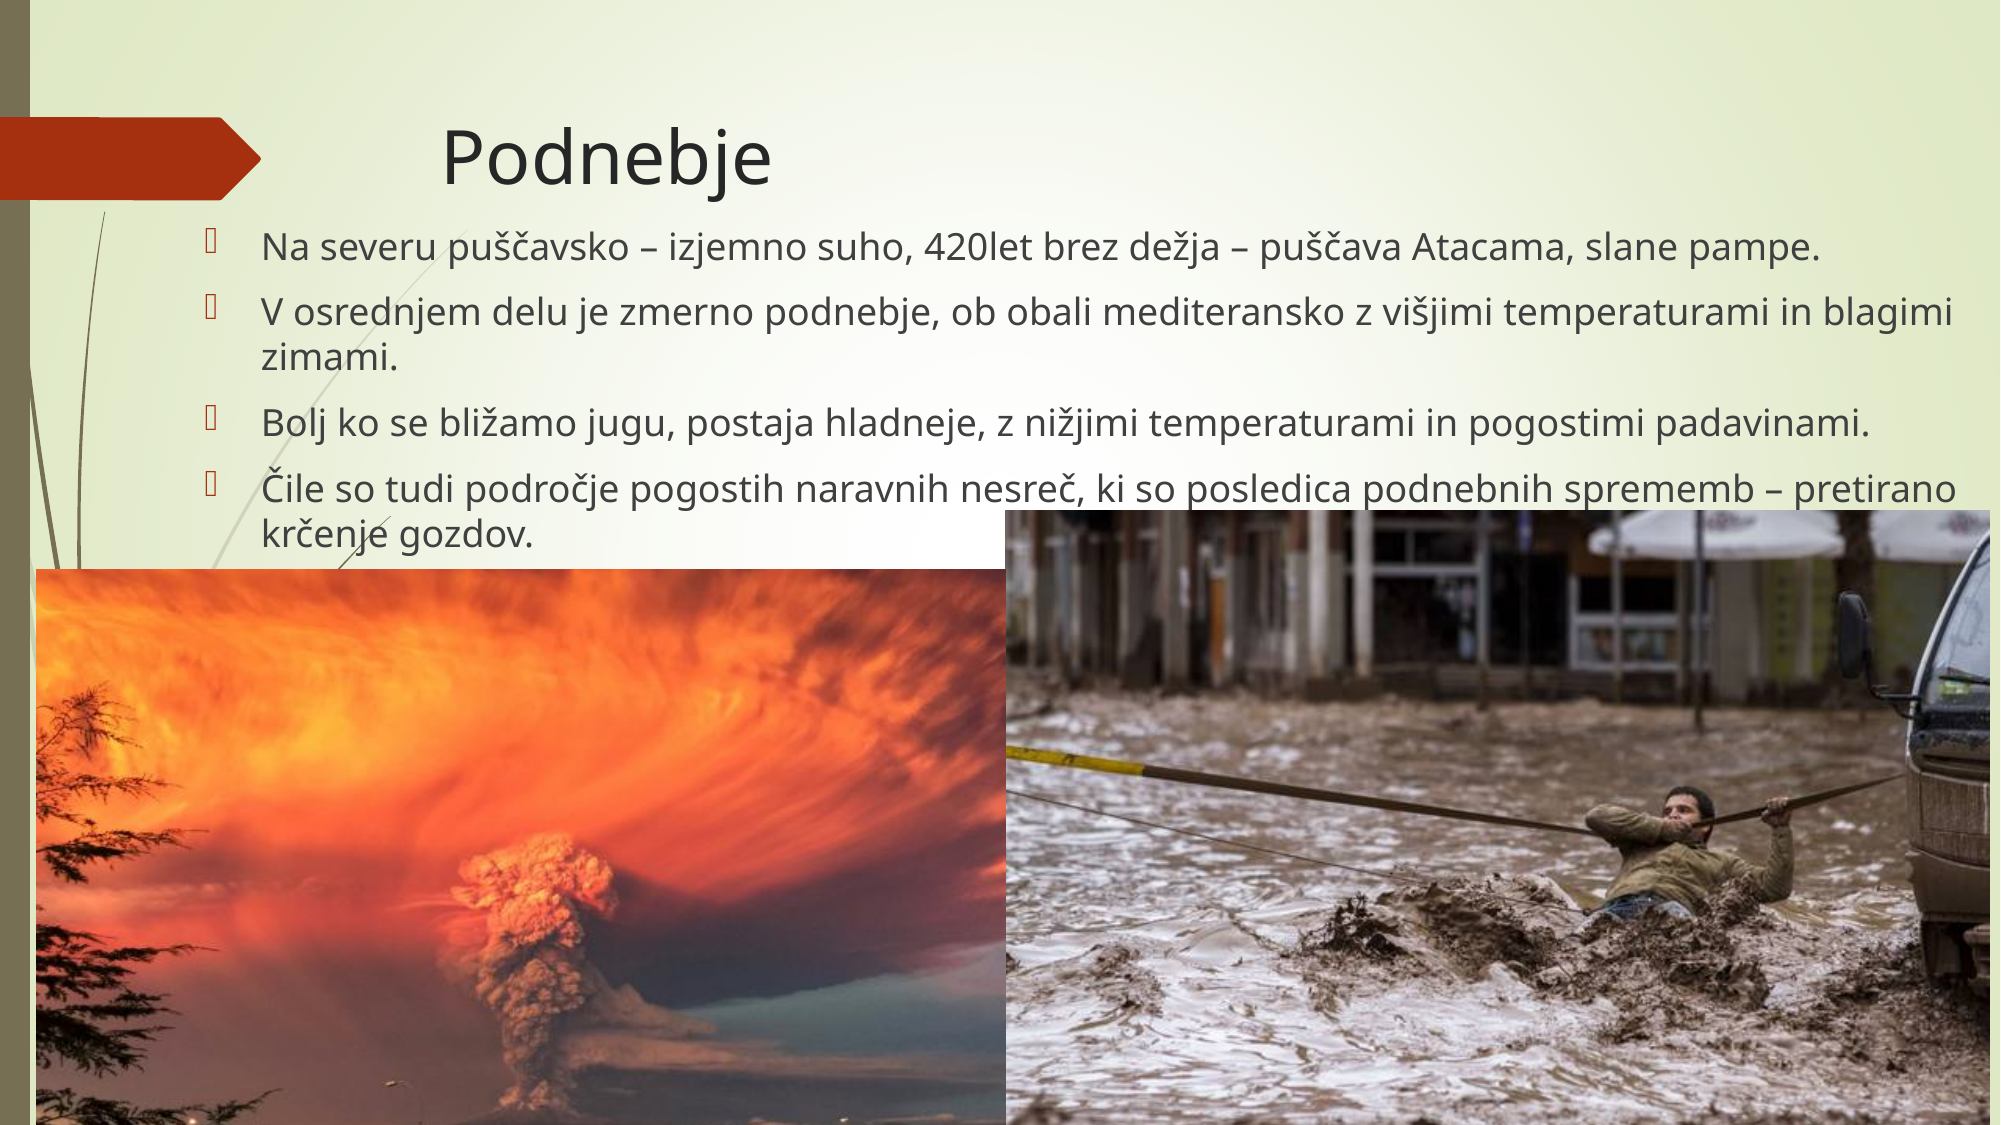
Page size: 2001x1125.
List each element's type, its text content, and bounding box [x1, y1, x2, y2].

list Na severu puščavsko – izjemno suho, 420let brez dežja – puščava Atacama, slane pampe. V osrednjem delu je zmerno podnebje, ob obali mediteransko z višjimi temperaturami in blagimi zimami. Bolj ko se bližamo jugu, postaja hladneje, z nižjimi temperaturami in pogostimi padavinami. Čile so tudi področje pogostih naravnih nesreč, ki so posledica podnebnih sprememb – pretirano krčenje gozdov. [189, 215, 1975, 569]
picture [30, 0, 2001, 1125]
title Podnebje [425, 102, 1888, 215]
